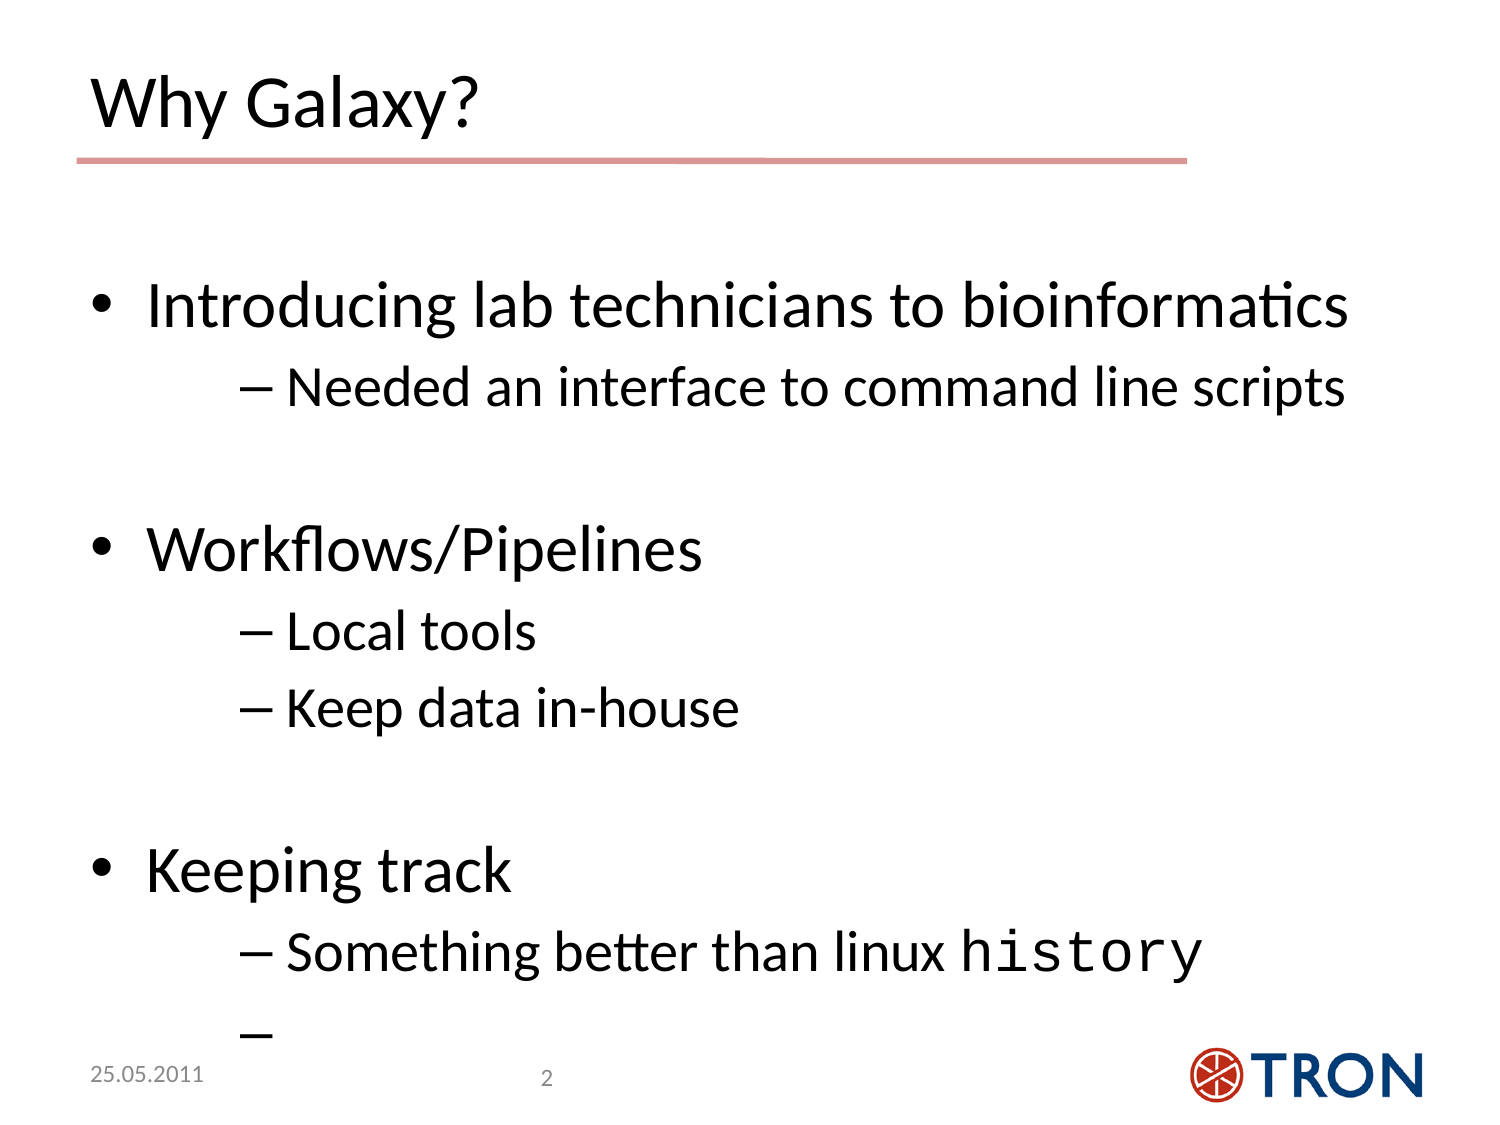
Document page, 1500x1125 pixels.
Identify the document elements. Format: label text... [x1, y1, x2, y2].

list Introducing lab technicians to bioinformatics Needed an interface to command line scripts Workflows/Pipelines Local tools Keep data in-house Keeping track Something better than linux history [75, 262, 1426, 1005]
title Why Galaxy? [75, 45, 1426, 150]
text_box [525, 1046, 876, 1107]
text_box 25.05.2011 [75, 1042, 426, 1103]
